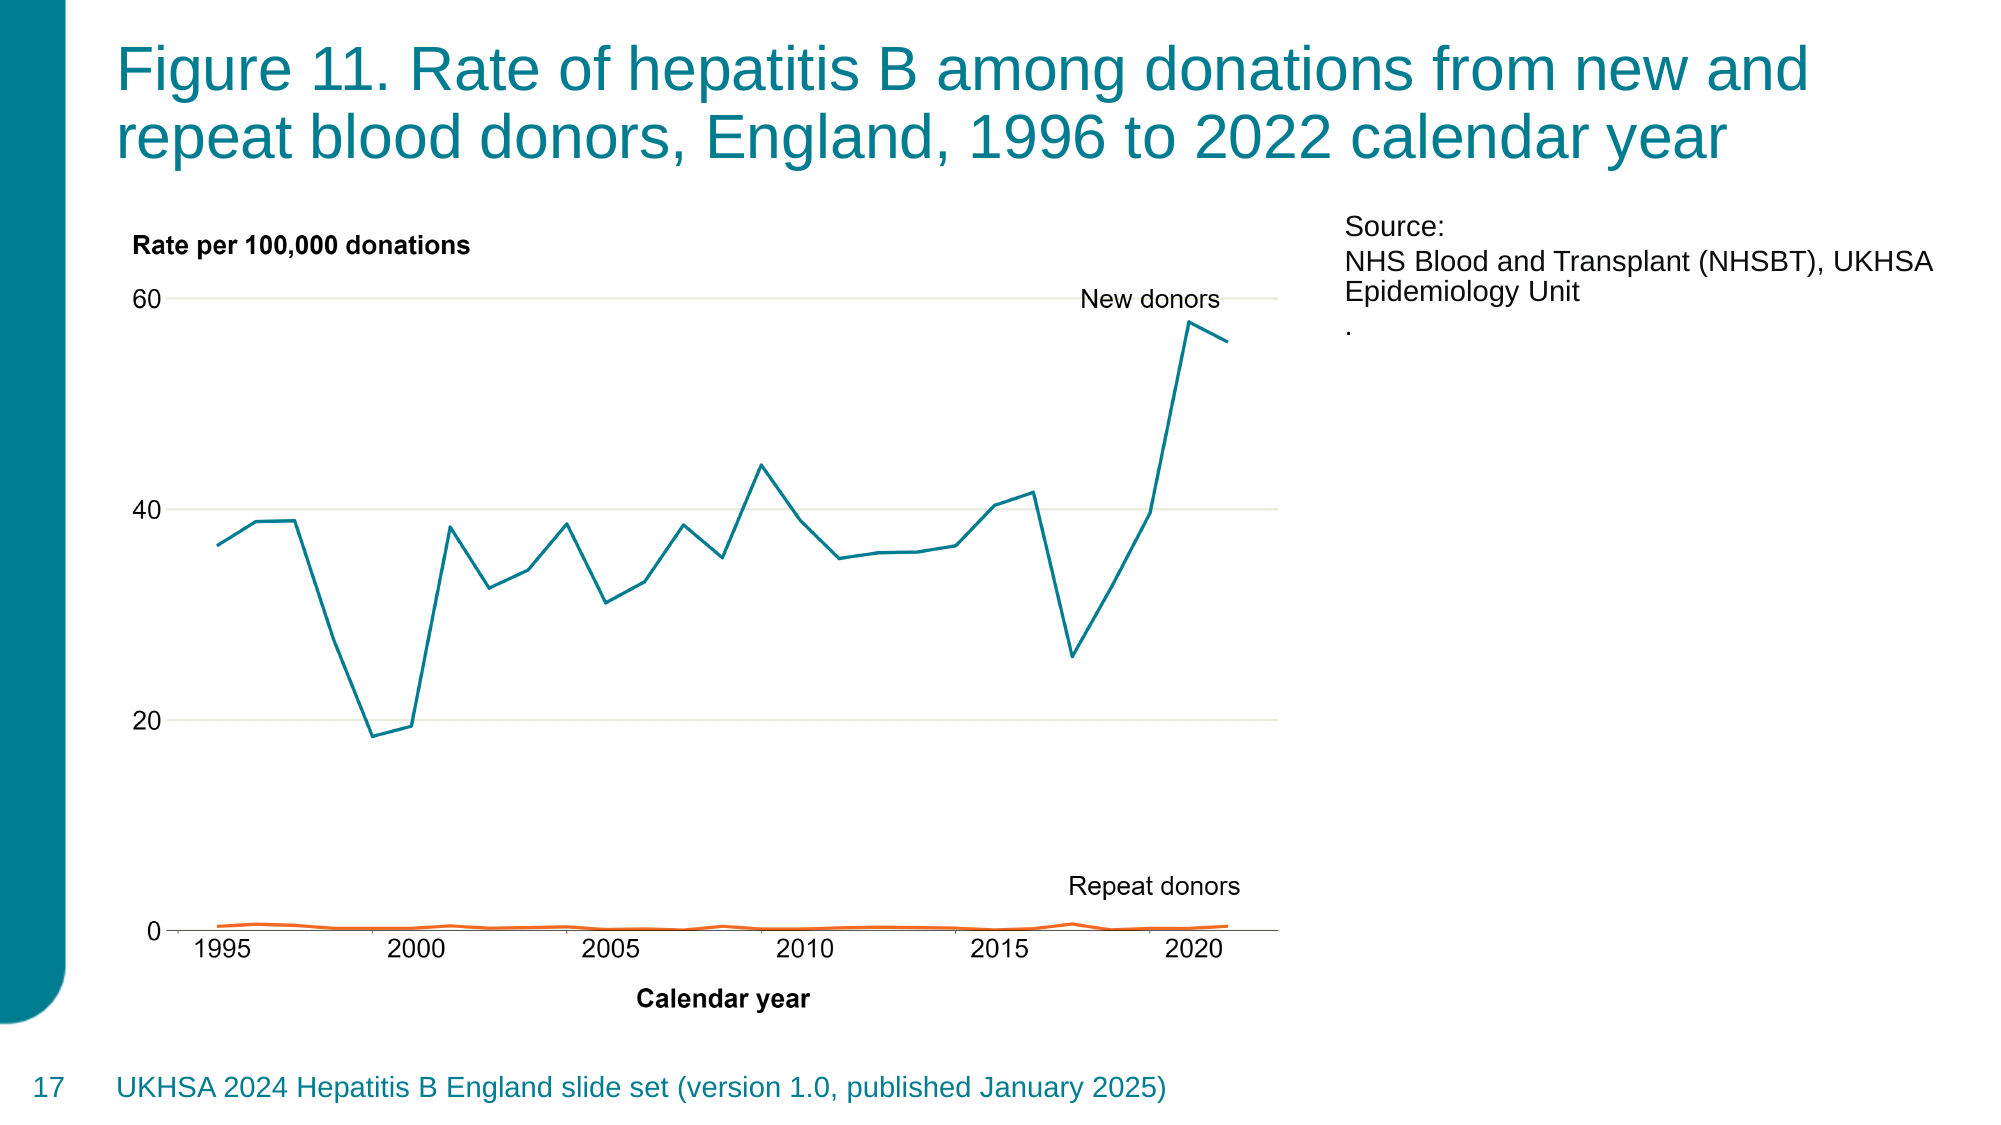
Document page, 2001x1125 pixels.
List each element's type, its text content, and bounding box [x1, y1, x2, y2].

title Figure 11. Rate of hepatitis B among donations from new and repeat blood donors, England, 1996 to 2022 calendar year [101, 29, 1926, 189]
picture [129, 232, 1281, 1013]
text_box UKHSA 2024 Hepatitis B England slide set (version 1.0, published January 2025) [101, 1056, 1743, 1116]
text_box [0, 1055, 98, 1116]
text_box Source: NHS Blood and Transplant (NHSBT), UKHSA Epidemiology Unit. [1330, 200, 1971, 320]
